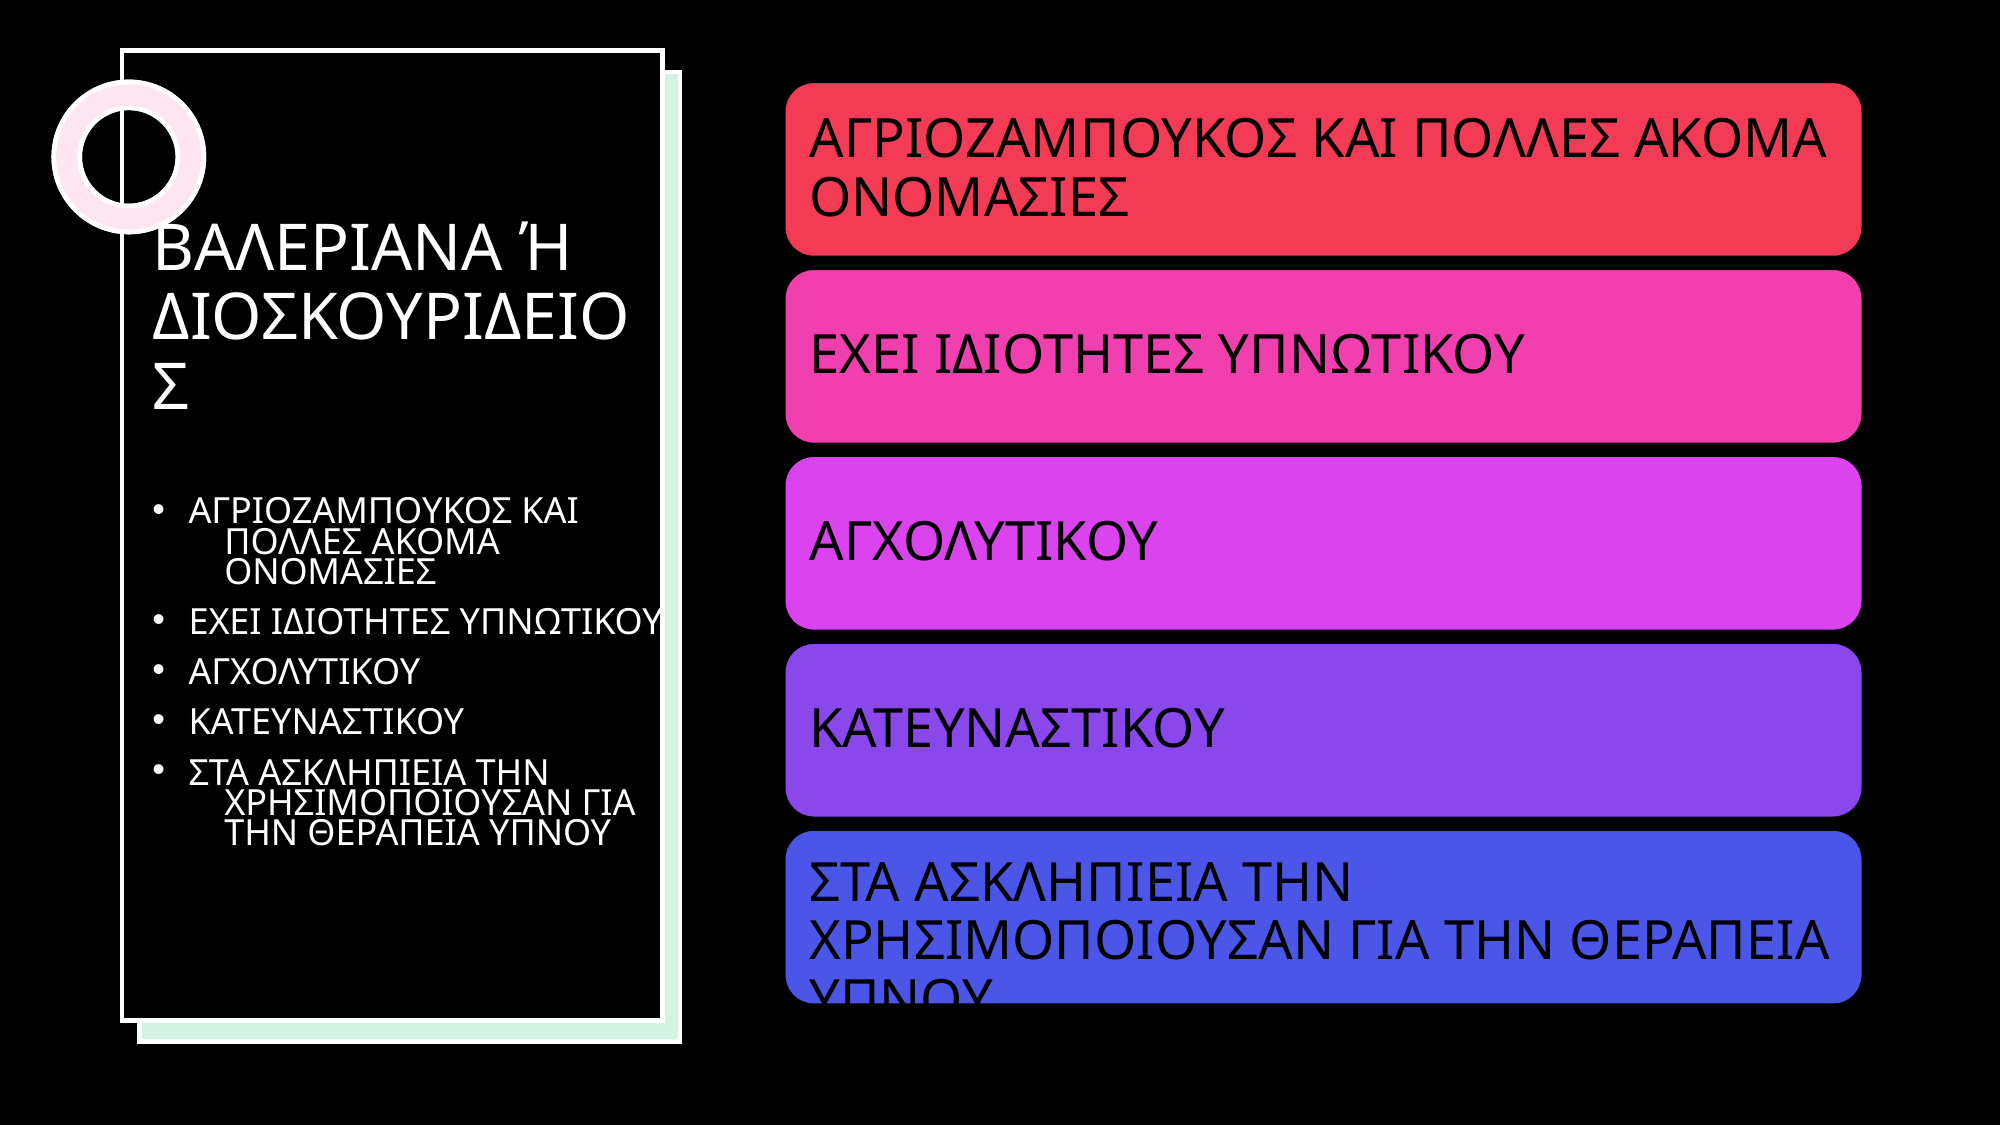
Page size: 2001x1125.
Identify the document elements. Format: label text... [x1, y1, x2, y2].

list ΑΓΡΙΟΖΑΜΠΟΥΚΟΣ ΚΑΙ ΠΟΛΛΕΣ ΑΚΟΜΑ ΟΝΟΜΑΣΙΕΣ ΕΧΕΙ ΙΔΙΟΤΗΤΕΣ ΥΠΝΩΤΙΚΟΥ ΑΓΧΟΛΥΤΙΚΟΥ ΚΑΤΕΥΝΑΣΤΙΚΟΥ ΣΤΑ ΑΣΚΛΗΠΙΕΙΑ ΤΗΝ ΧΡΗΣΙΜΟΠΟΙΟΥΣΑΝ ΓΙΑ ΤΗΝ ΘΕΡΑΠΕΙΑ ΥΠΝΟΥ [137, 492, 681, 886]
text_box ΑΓΧΟΛΥΤΙΚΟΥ [784, 455, 1863, 631]
title ΒΑΛΕΡΙΑΝΑ Ή ΔΙΟΣΚΟΥΡΙΔΕΙΟΣ [137, 196, 648, 442]
text_box ΚΑΤΕΥΝΑΣΤΙΚΟΥ [784, 642, 1863, 818]
text_box ΣΤΑ ΑΣΚΛΗΠΙΕΙΑ ΤΗΝ ΧΡΗΣΙΜΟΠΟΙΟΥΣΑΝ ΓΙΑ ΤΗΝ ΘΕΡΑΠΕΙΑ ΥΠΝΟΥ [784, 829, 1863, 1005]
text_box ΑΓΡΙΟΖΑΜΠΟΥΚΟΣ ΚΑΙ ΠΟΛΛΕΣ ΑΚΟΜΑ ΟΝΟΜΑΣΙΕΣ [784, 82, 1863, 257]
text_box ΕΧΕΙ ΙΔΙΟΤΗΤΕΣ ΥΠΝΩΤΙΚΟΥ [784, 268, 1863, 444]
text_box [0, 0, 2000, 1125]
